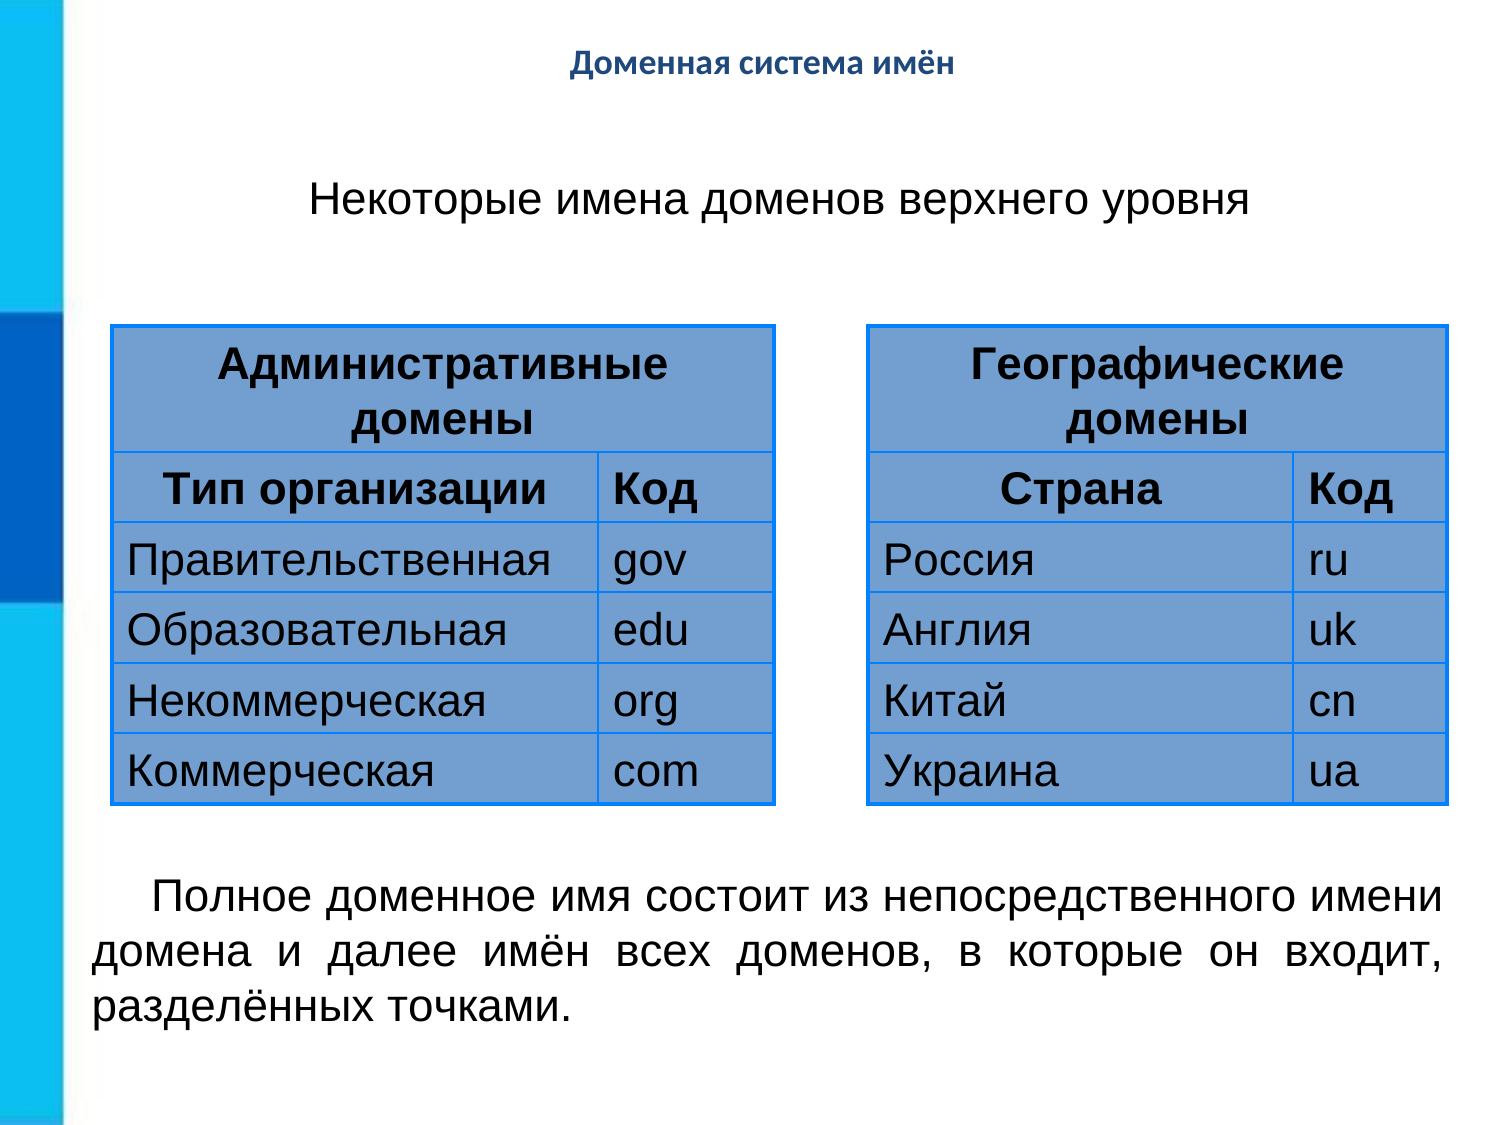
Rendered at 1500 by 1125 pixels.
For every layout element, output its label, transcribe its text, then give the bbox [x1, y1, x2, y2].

table_cell org [599, 664, 772, 732]
table_header Географические домены [870, 328, 1445, 451]
picture [0, 0, 1500, 1125]
table_cell Страна [870, 453, 1292, 521]
text_box Некоторые имена доменов верхнего уровня [265, 160, 1294, 232]
table_cell Китай [870, 664, 1292, 732]
table_cell Тип организации [114, 453, 597, 521]
table_cell Правительственная [114, 523, 597, 591]
table_cell Некоммерческая [114, 664, 597, 732]
table_cell Коммерческая [114, 734, 597, 802]
table_header Административные домены [114, 328, 772, 451]
table_cell edu [599, 593, 772, 662]
table_cell com [599, 734, 772, 802]
table_cell Украина [870, 734, 1292, 802]
table_cell Код [1294, 453, 1445, 521]
table_cell Образовательная [114, 593, 597, 662]
table_cell ua [1294, 734, 1445, 802]
table_cell uk [1294, 593, 1445, 662]
text_box Полное доменное имя состоит из непосредственного имени домена и далее имён всех доменов, в которые он входит, разделённых точками. [76, 857, 1459, 1039]
table_cell gov [599, 523, 772, 591]
table_cell ru [1294, 523, 1445, 591]
table_cell Россия [870, 523, 1292, 591]
table_cell cn [1294, 664, 1445, 732]
table_cell Код [599, 453, 772, 521]
table_cell Англия [870, 593, 1292, 662]
text_box Доменная система имён [100, 30, 1426, 91]
